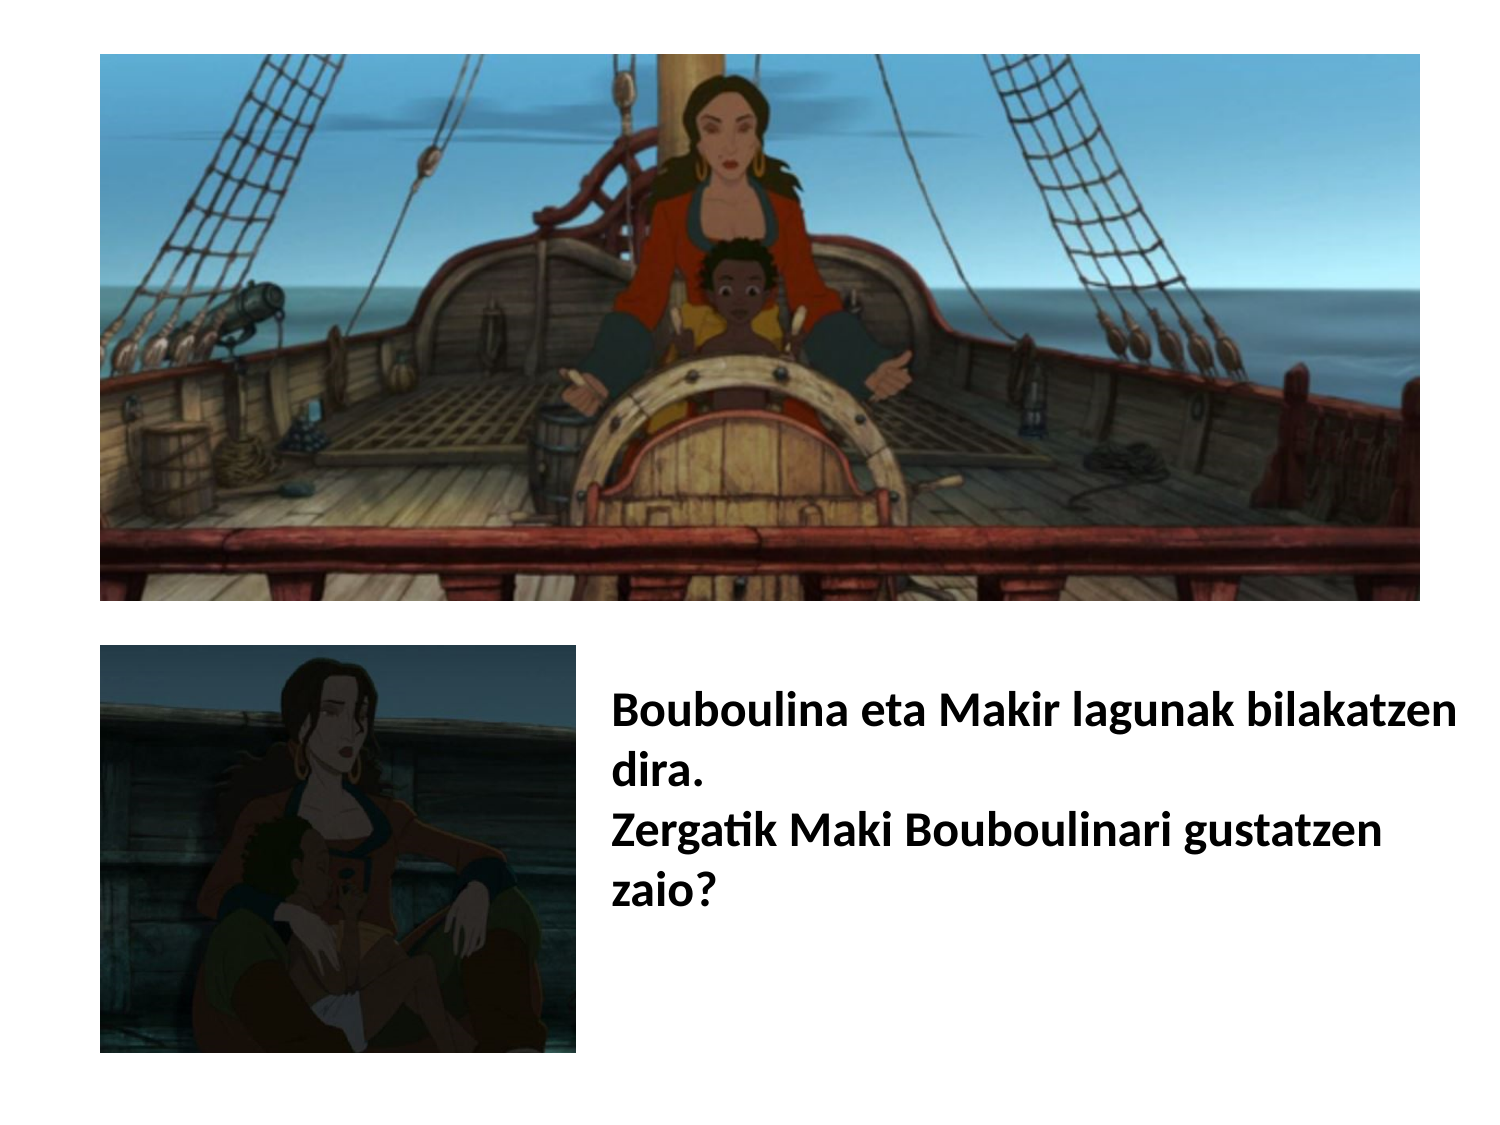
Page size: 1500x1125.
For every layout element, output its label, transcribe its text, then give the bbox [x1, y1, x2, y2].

picture [100, 645, 576, 1053]
text_box Bouboulina eta Makir lagunak bilakatzen dira. Zergatik Maki Bouboulinari gustatzen zaio? [596, 668, 1483, 969]
picture [100, 54, 1420, 601]
